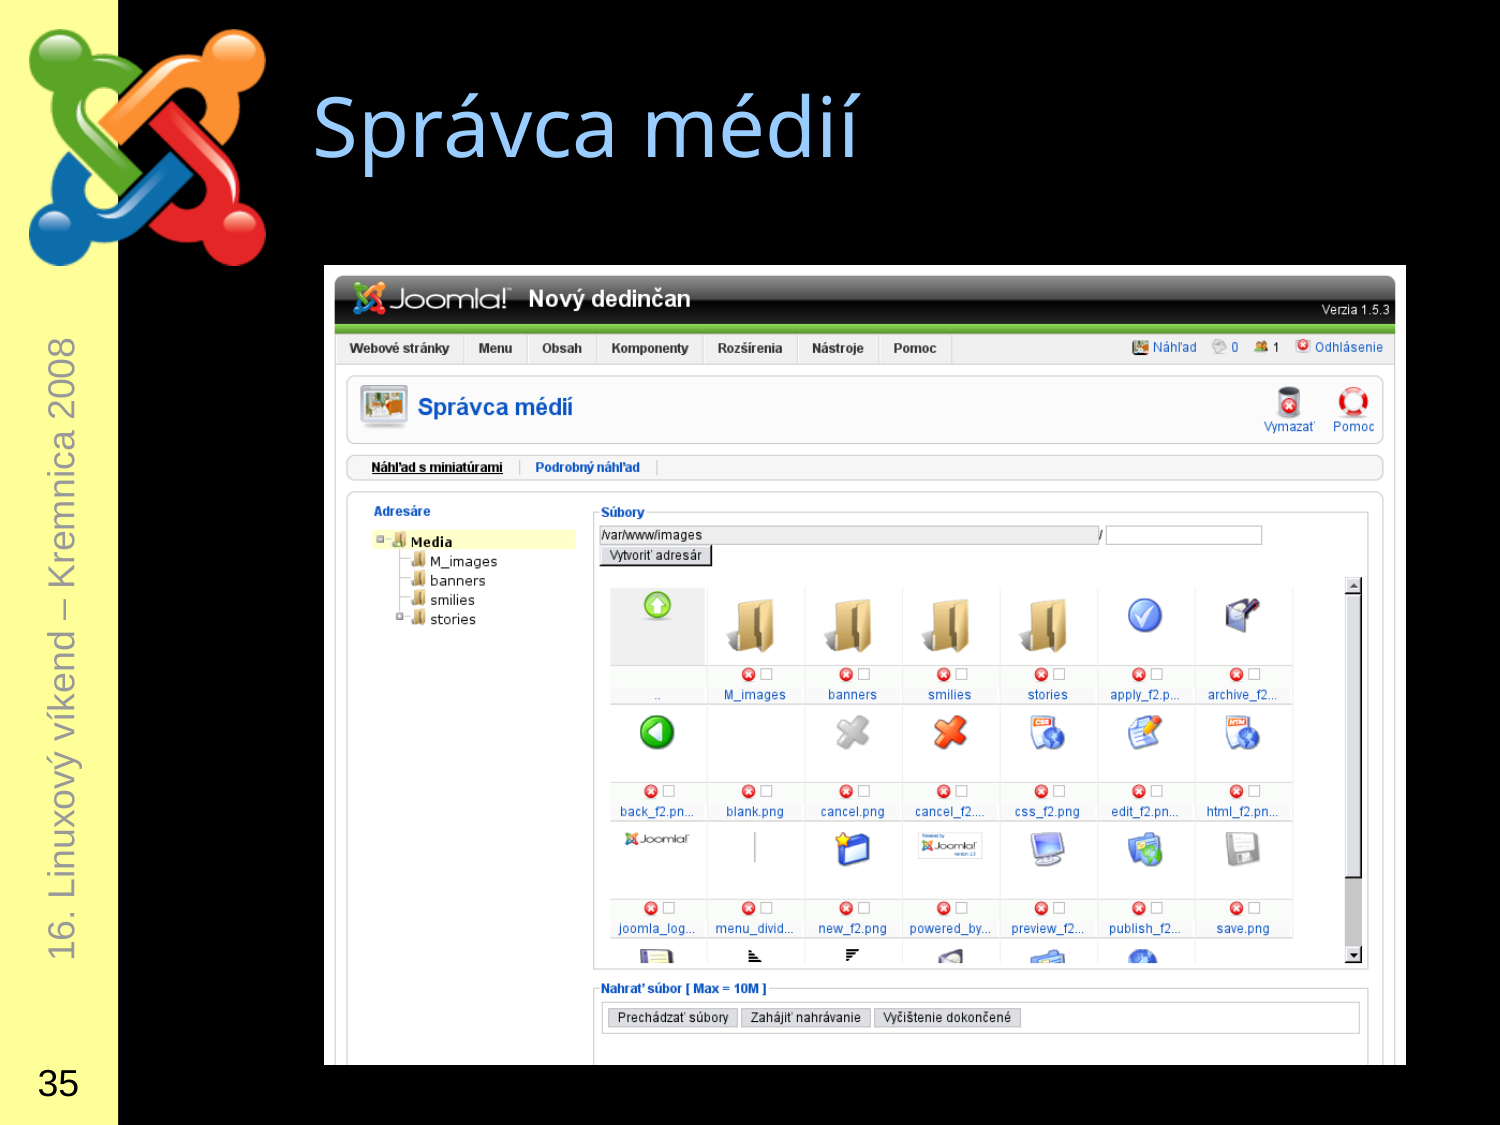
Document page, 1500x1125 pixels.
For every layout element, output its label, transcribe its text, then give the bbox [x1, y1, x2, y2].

picture [29, 29, 266, 266]
title Správca médií [312, 24, 1450, 226]
picture [324, 265, 1406, 1065]
